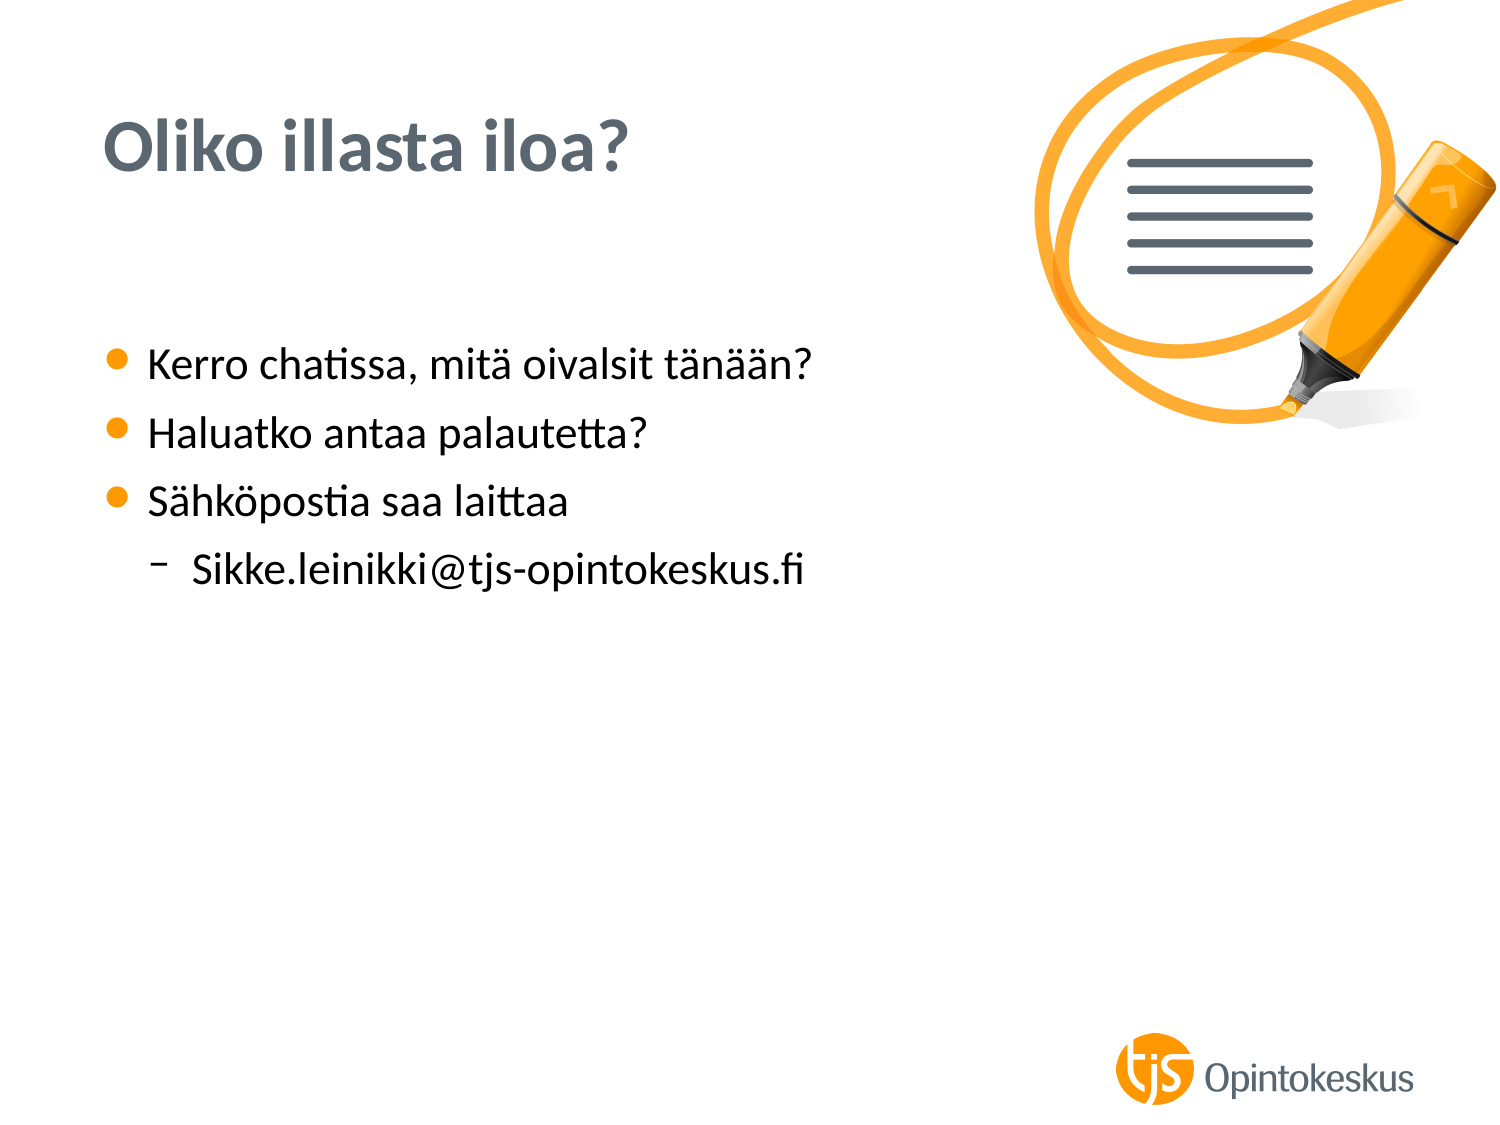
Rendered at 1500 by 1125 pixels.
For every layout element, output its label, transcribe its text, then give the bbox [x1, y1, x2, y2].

picture [1029, 0, 1500, 434]
list Kerro chatissa, mitä oivalsit tänään? Haluatko antaa palautetta? Sähköpostia saa laittaa Sikke.leinikki@tjs-opintokeskus.fi [88, 324, 975, 1004]
title Oliko illasta iloa? [88, 88, 975, 266]
picture [1116, 1033, 1413, 1105]
